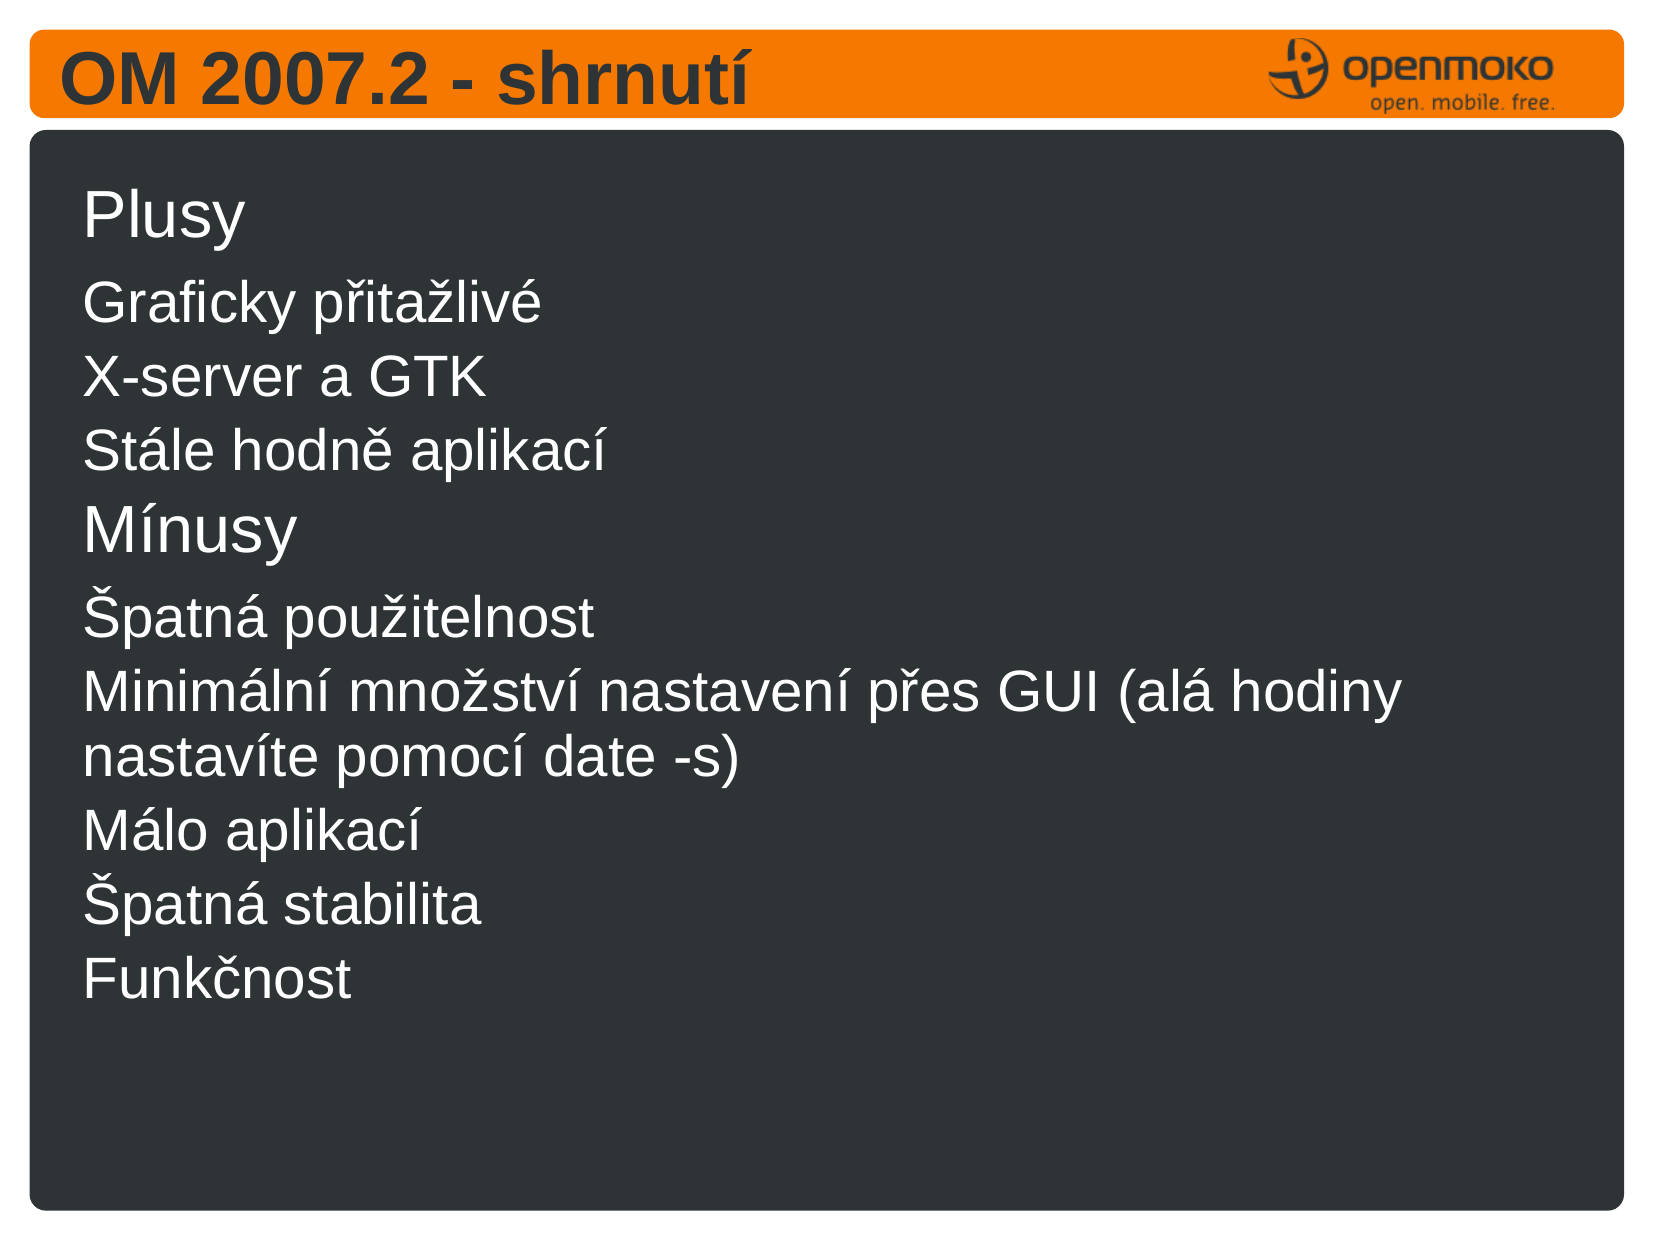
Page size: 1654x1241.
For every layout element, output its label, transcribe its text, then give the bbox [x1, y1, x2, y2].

list Plusy Graficky přitažlivé X-server a GTK Stále hodně aplikací Mínusy Špatná použitelnost Minimální množství nastavení přes GUI (alá hodiny nastavíte pomocí date -s) Málo aplikací Špatná stabilita Funkčnost [82, 177, 1571, 1094]
picture [1361, 38, 1554, 114]
title OM 2007.2 - shrnutí [59, 29, 1361, 128]
